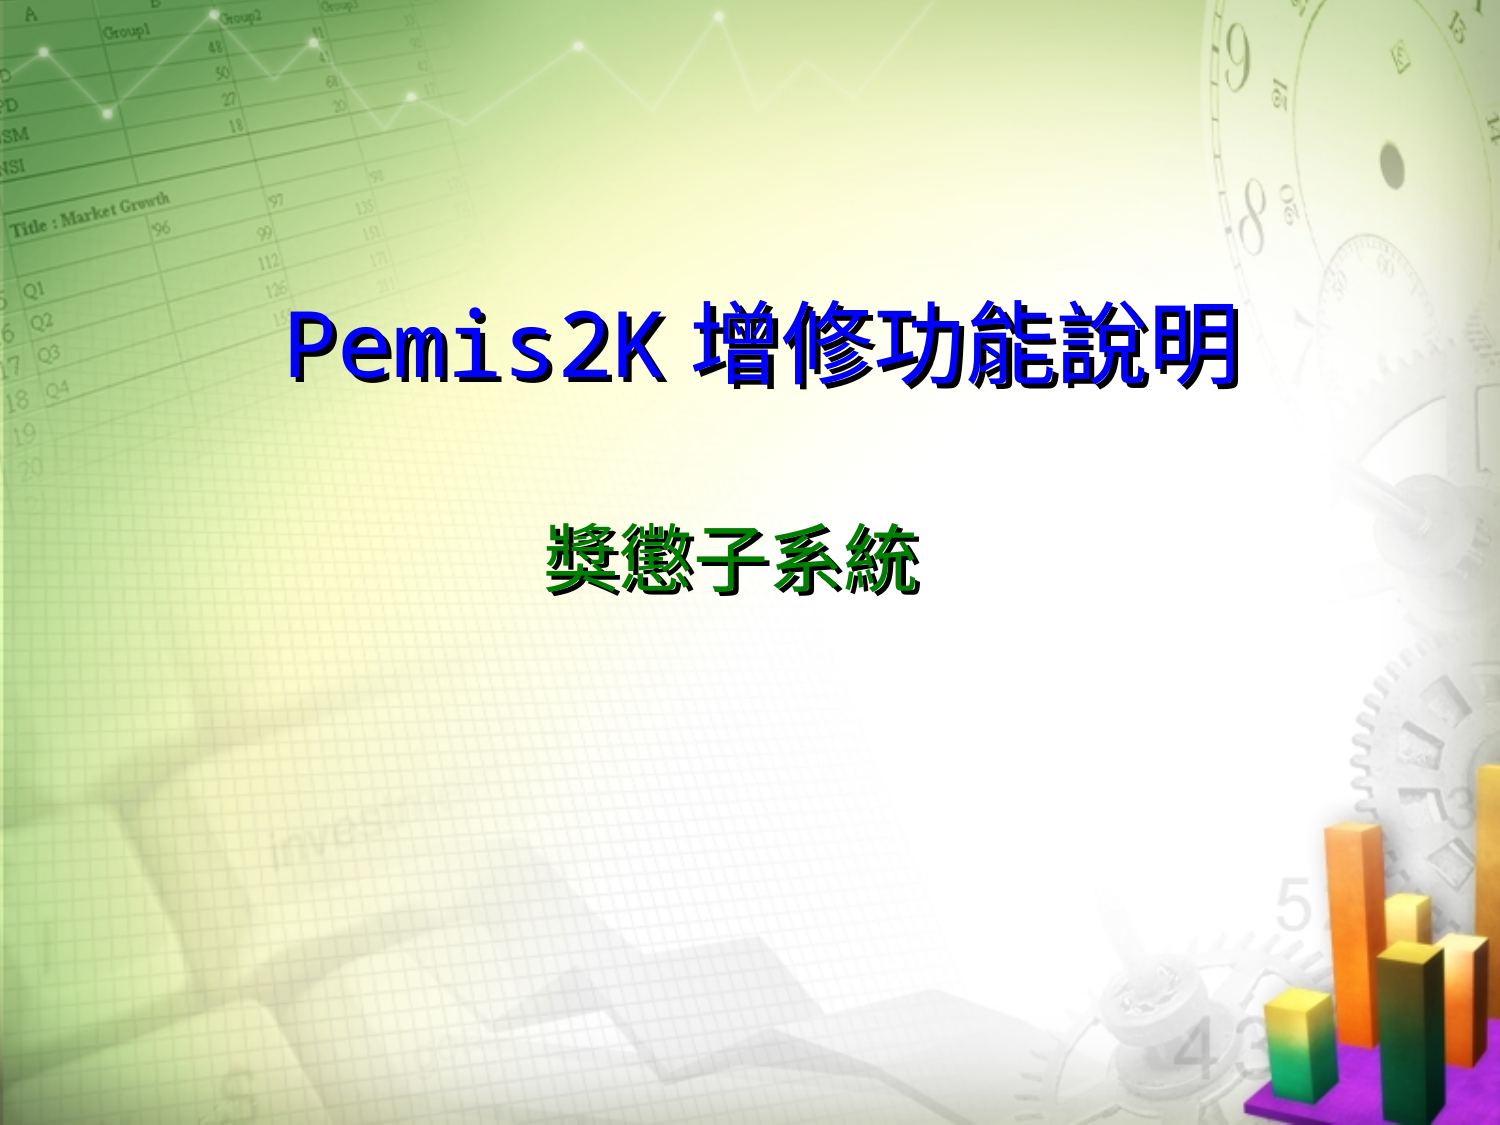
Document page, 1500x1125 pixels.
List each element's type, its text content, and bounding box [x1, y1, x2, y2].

subtitle 獎懲子系統 [206, 503, 1257, 791]
picture [0, 0, 1500, 1125]
title Pemis2K增修功能說明 [123, 220, 1399, 462]
